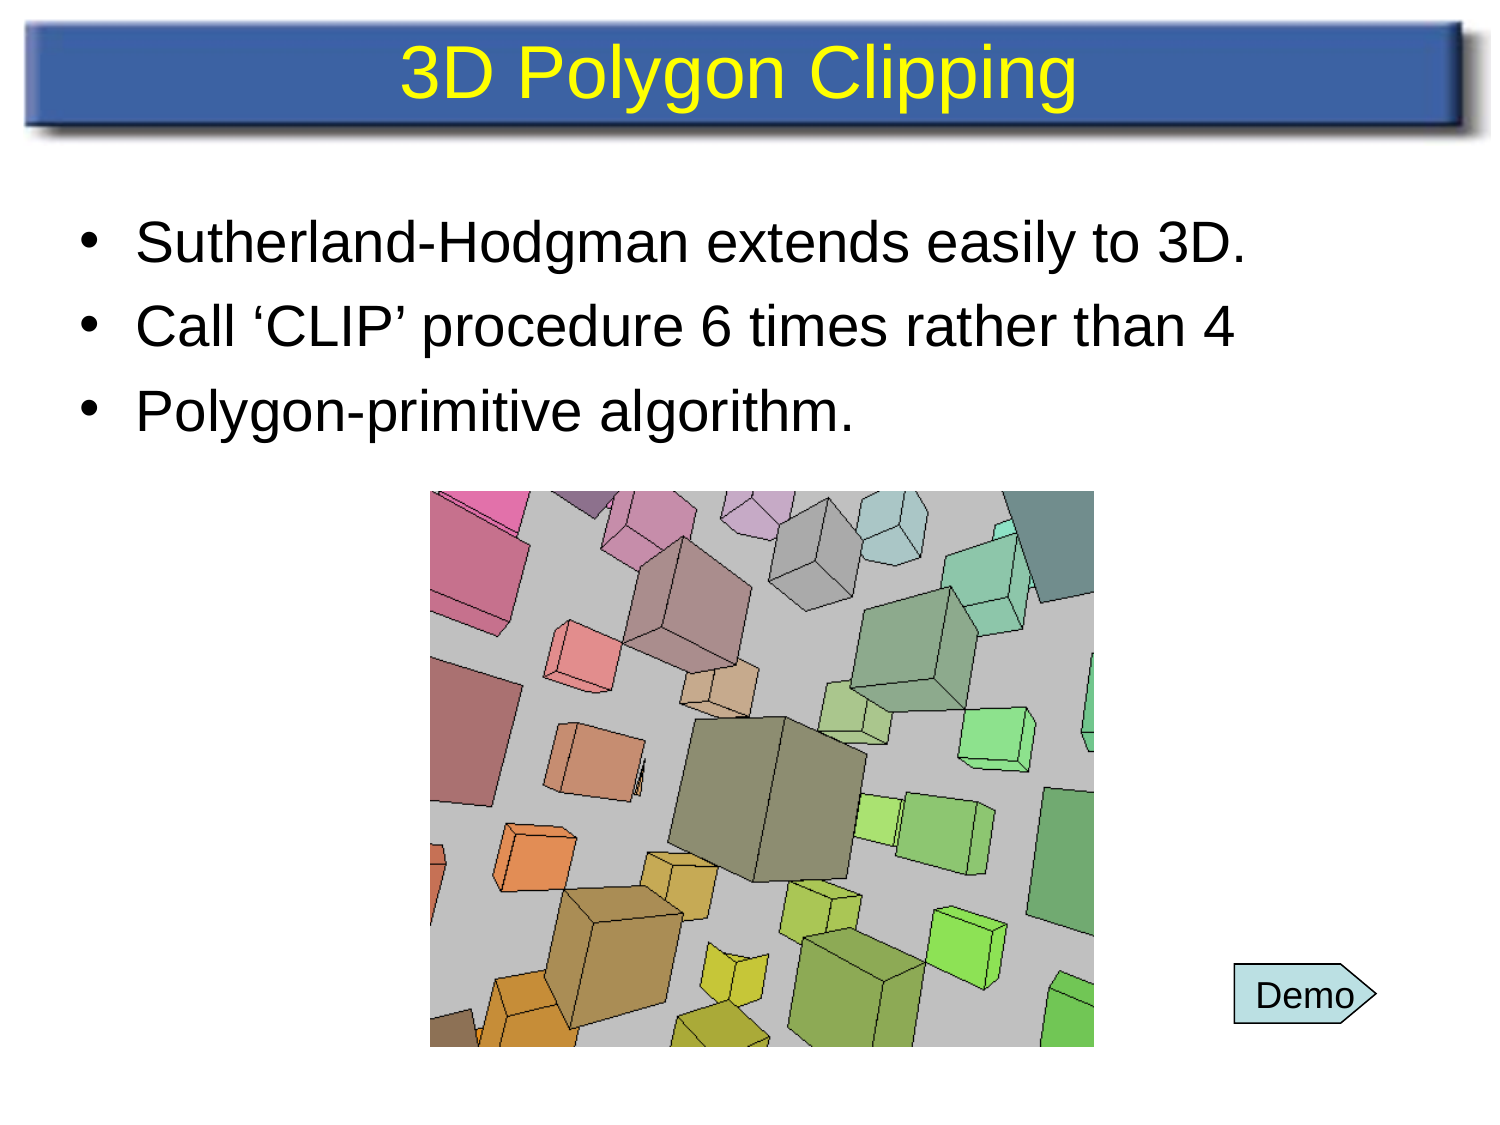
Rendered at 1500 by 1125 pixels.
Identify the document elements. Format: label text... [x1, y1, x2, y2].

picture [23, 18, 1491, 146]
list Sutherland-Hodgman extends easily to 3D. Call ‘CLIP’ procedure 6 times rather than 4 Polygon-primitive algorithm. [64, 196, 1415, 939]
picture [430, 491, 1094, 1047]
title 3D Polygon Clipping [64, 0, 1415, 138]
text_box Demo [1234, 964, 1377, 1024]
